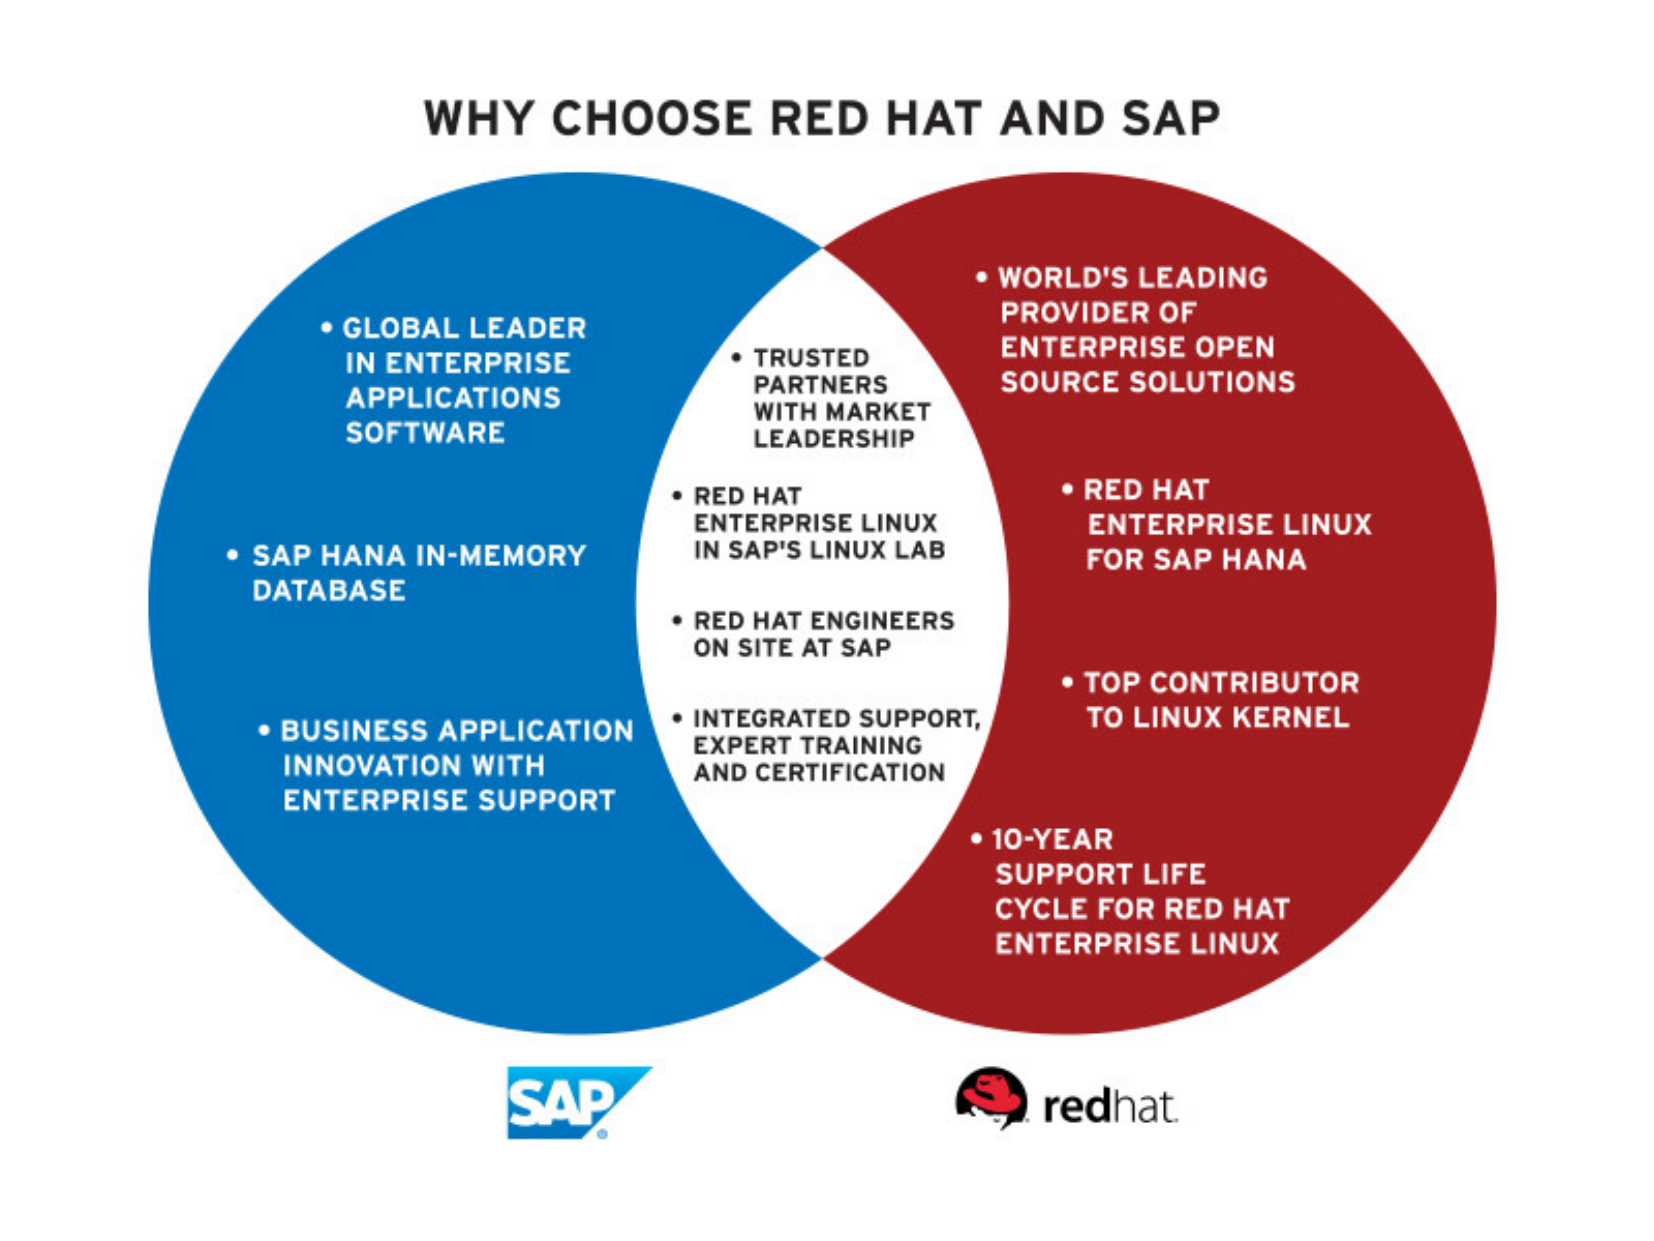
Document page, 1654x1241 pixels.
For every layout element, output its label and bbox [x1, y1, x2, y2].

picture [120, 0, 1526, 1241]
